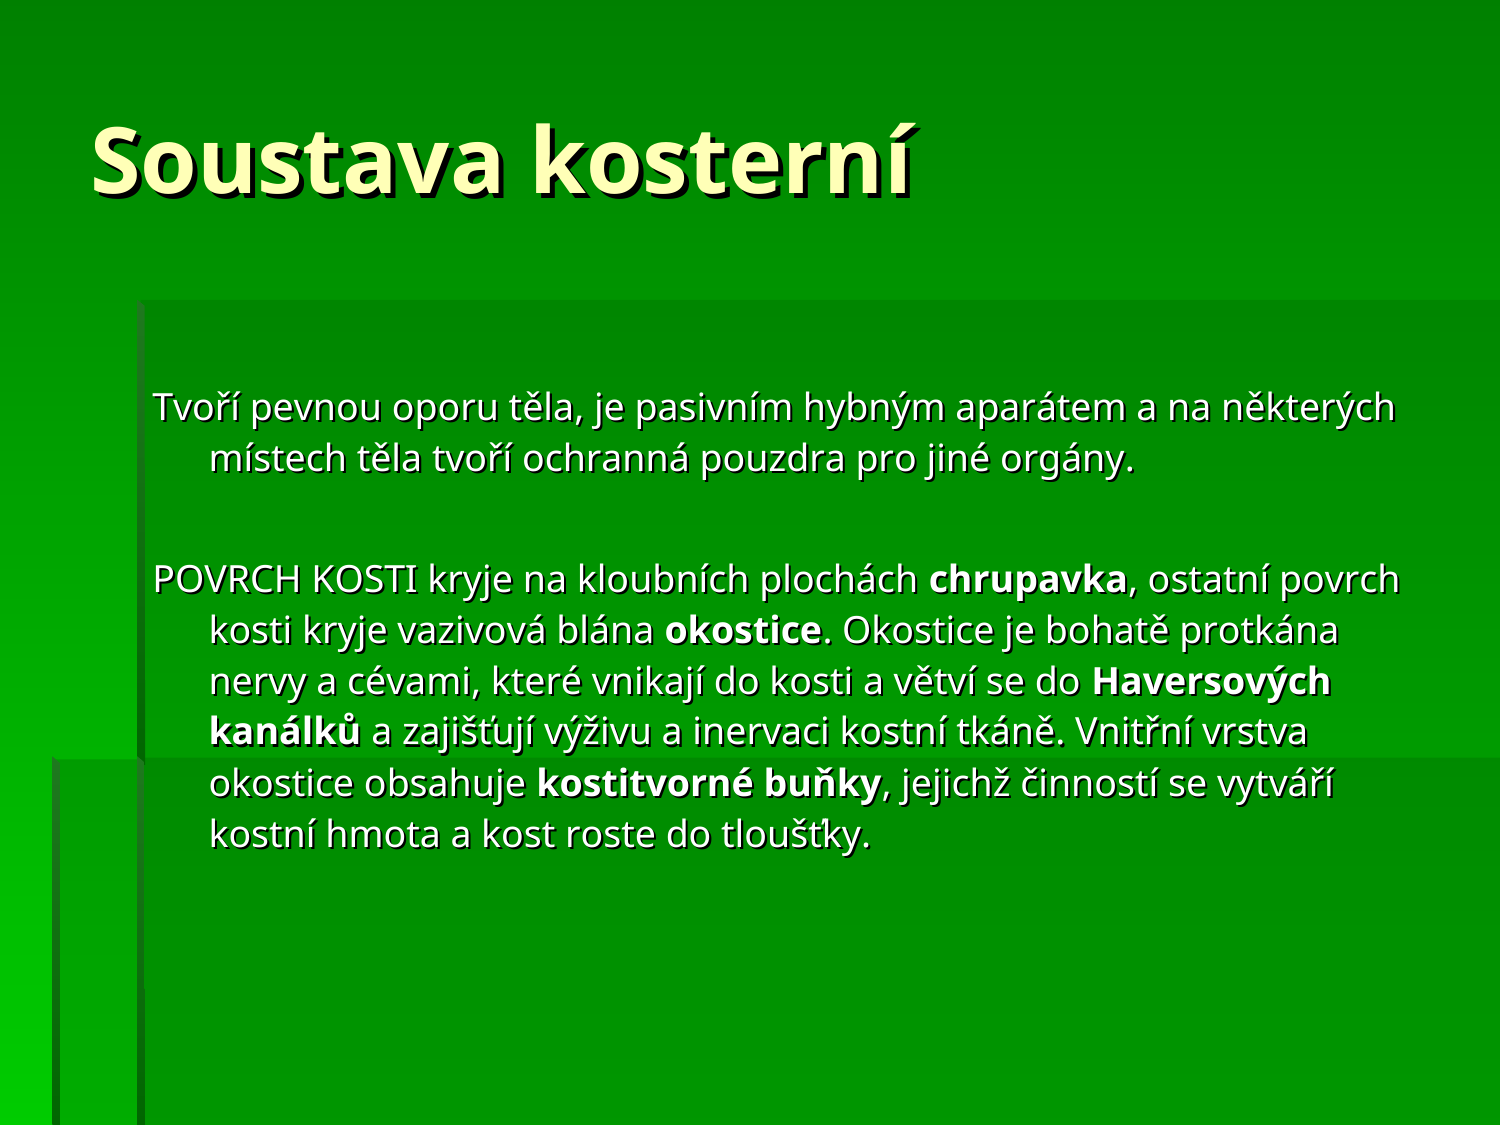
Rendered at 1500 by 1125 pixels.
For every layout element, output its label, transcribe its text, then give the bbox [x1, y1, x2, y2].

list Tvoří pevnou oporu těla, je pasivním hybným aparátem a na některých místech těla tvoří ochranná pouzdra pro jiné orgány. POVRCH KOSTI kryje na kloubních plochách chrupavka, ostatní povrch kosti kryje vazivová blána okostice. Okostice je bohatě protkána nervy a cévami, které vnikají do kosti a větví se do Haversových kanálků a zajišťují výživu a inervaci kostní tkáně. Vnitřní vrstva okostice obsahuje kostitvorné buňky, jejichž činností se vytváří kostní hmota a kost roste do tloušťky. [137, 312, 1451, 1000]
title Soustava kosterní [75, 40, 1451, 276]
